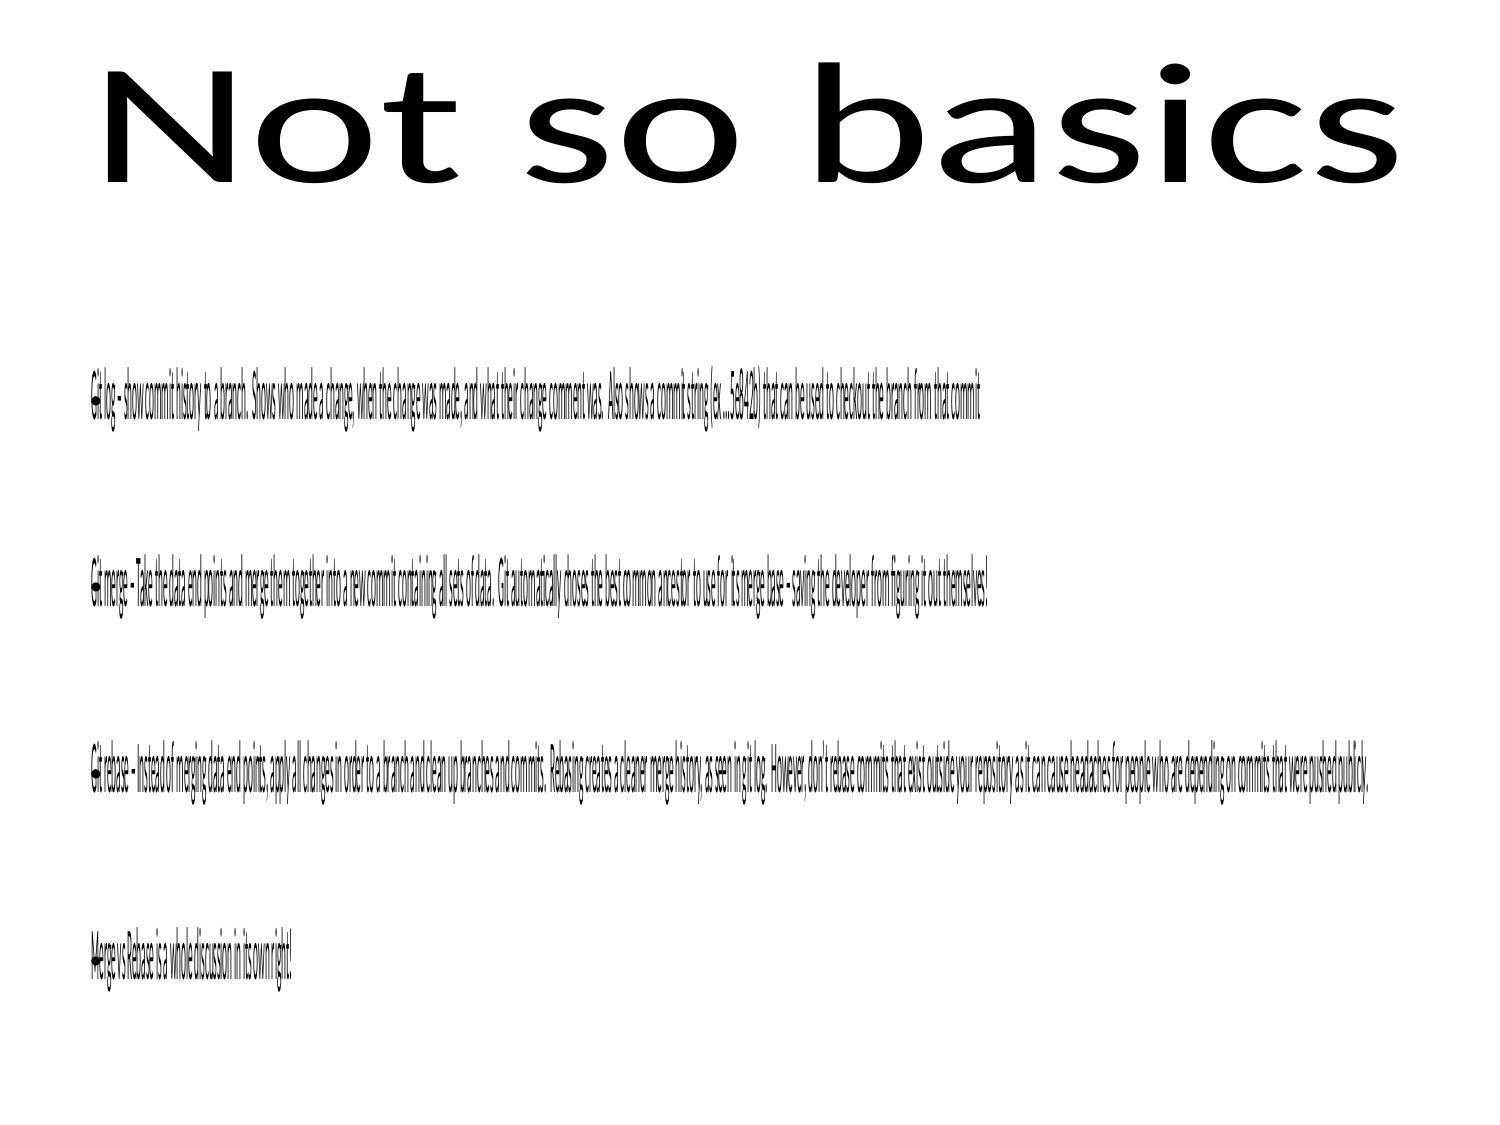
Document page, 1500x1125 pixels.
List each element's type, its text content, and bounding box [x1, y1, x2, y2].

title Not so basics [75, 45, 1426, 233]
list Git log – show commit history to a branch. Shows who made a change, when the change was made, and what their change comment was. Also shows a commit string (ex …5e842b) that can be used to checkout the branch from that commit Git merge – Take the data end points and merge them together into a new commit containing all sets of data. Git automatically choses the best common ancestor to use for its merge base – saving the developer from figuring it out themselves! Git rebase – Instead of merging data end points, apply all changes in order to a branch and clean up branches and commits. Rebasing creates a cleaner merge history, as seen in git log. However, don’t rebase commits that exist outside your repository as it can cause headaches for people who are depending on commits that were pushed publicly. Merge vs Rebase is a whole discussion in its own right! [75, 262, 1426, 1005]
